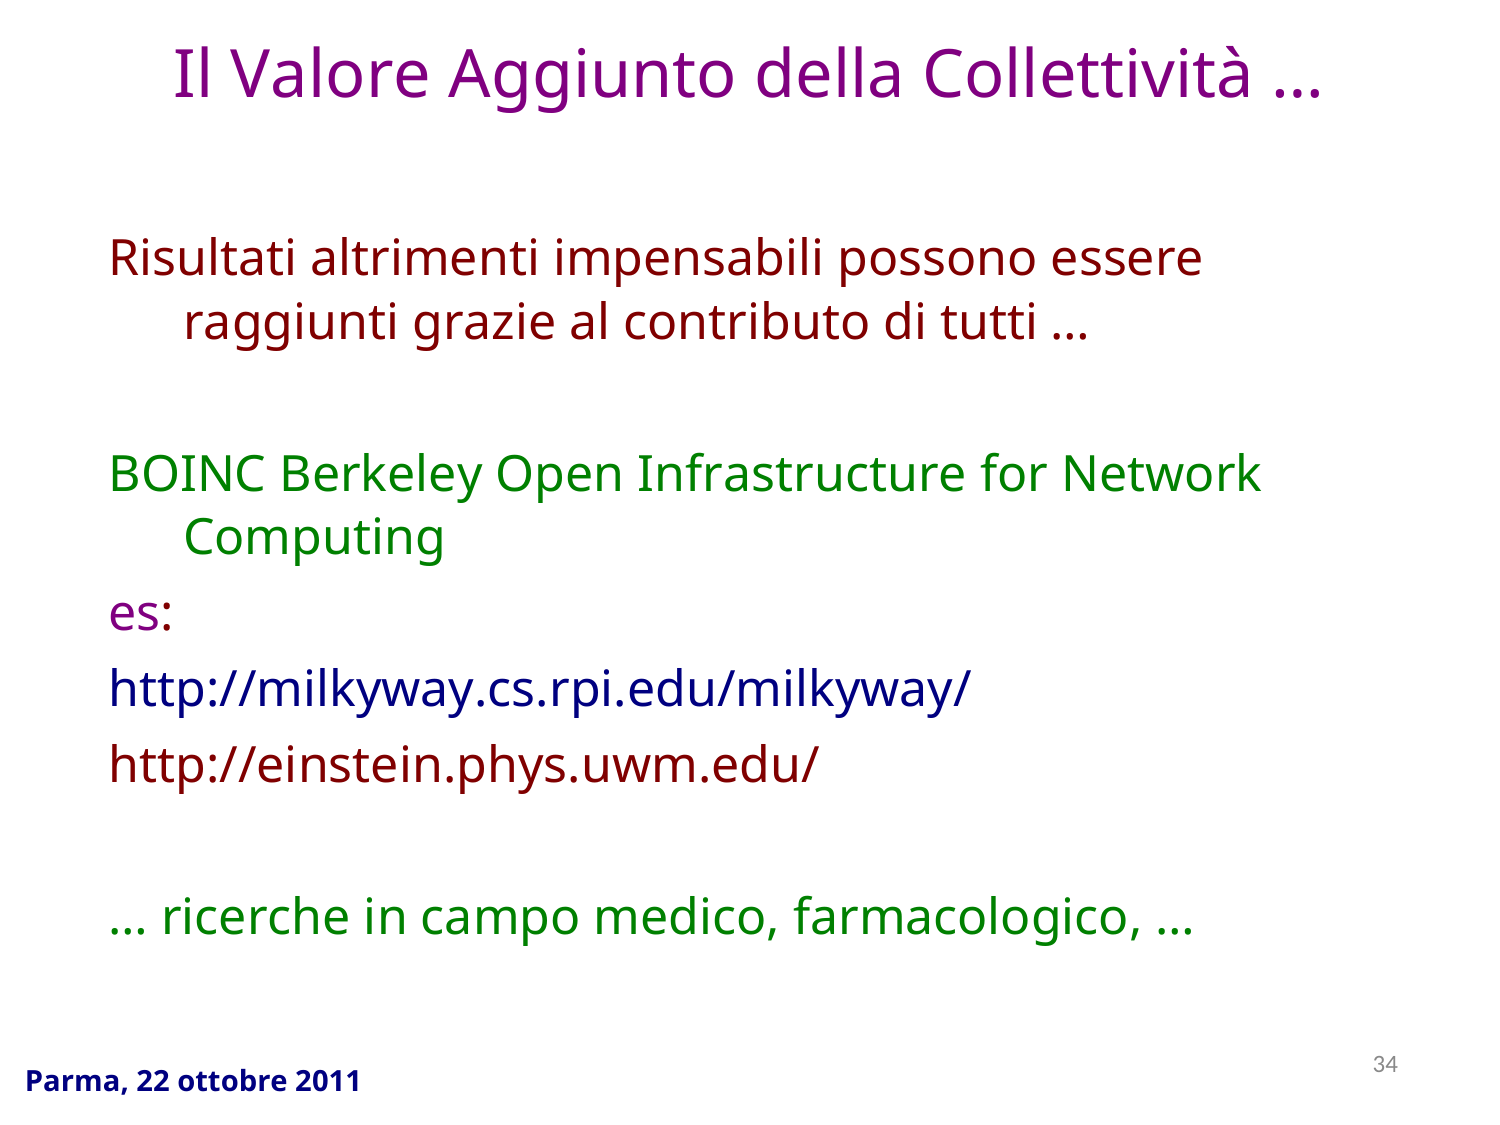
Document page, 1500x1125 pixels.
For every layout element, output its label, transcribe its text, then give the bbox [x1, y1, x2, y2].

text_box Il Valore Aggiunto della Collettività … [41, 0, 1459, 132]
subtitle Risultati altrimenti impensabili possono essere raggiunti grazie al contributo di tutti … BOINC Berkeley Open Infrastructure for Network Computing es: http://milkyway.cs.rpi.edu/milkyway/ http://einstein.phys.uwm.edu/ … ricerche in campo medico, farmacologico, … [108, 217, 1399, 956]
